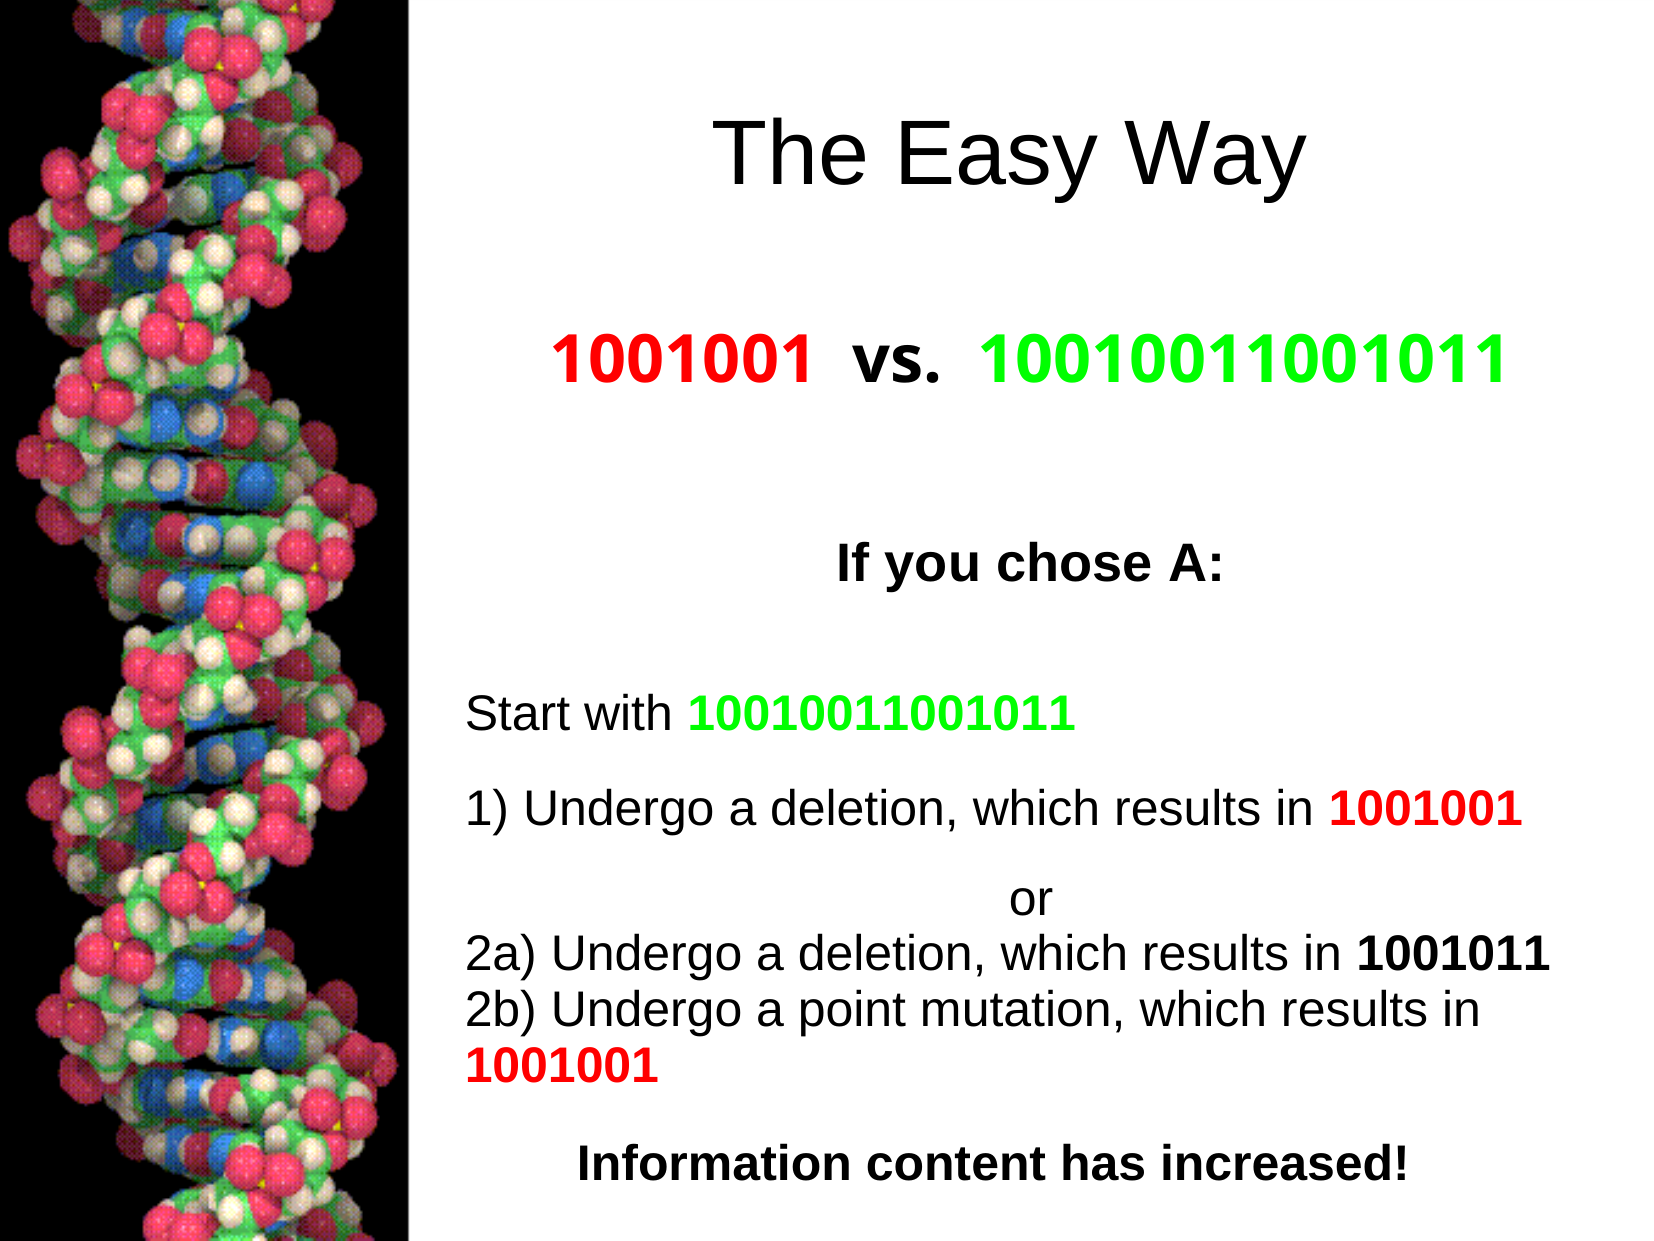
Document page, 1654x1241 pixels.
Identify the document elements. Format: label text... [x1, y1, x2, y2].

text_box or 2a) Undergo a deletion, which results in 1001011 2b) Undergo a point mutation, which results in 1001001 [450, 862, 1613, 1104]
picture [0, 0, 1654, 1241]
text_box Start with 10010011001011 [450, 677, 1576, 751]
text_box 1001001 vs. 10010011001011 [450, 262, 1613, 451]
text_box Information content has increased! [450, 1128, 1538, 1201]
text_box 1) Undergo a deletion, which results in 1001001 [450, 772, 1613, 845]
text_box If you chose A: [450, 525, 1613, 602]
title The Easy Way [450, 49, 1571, 257]
